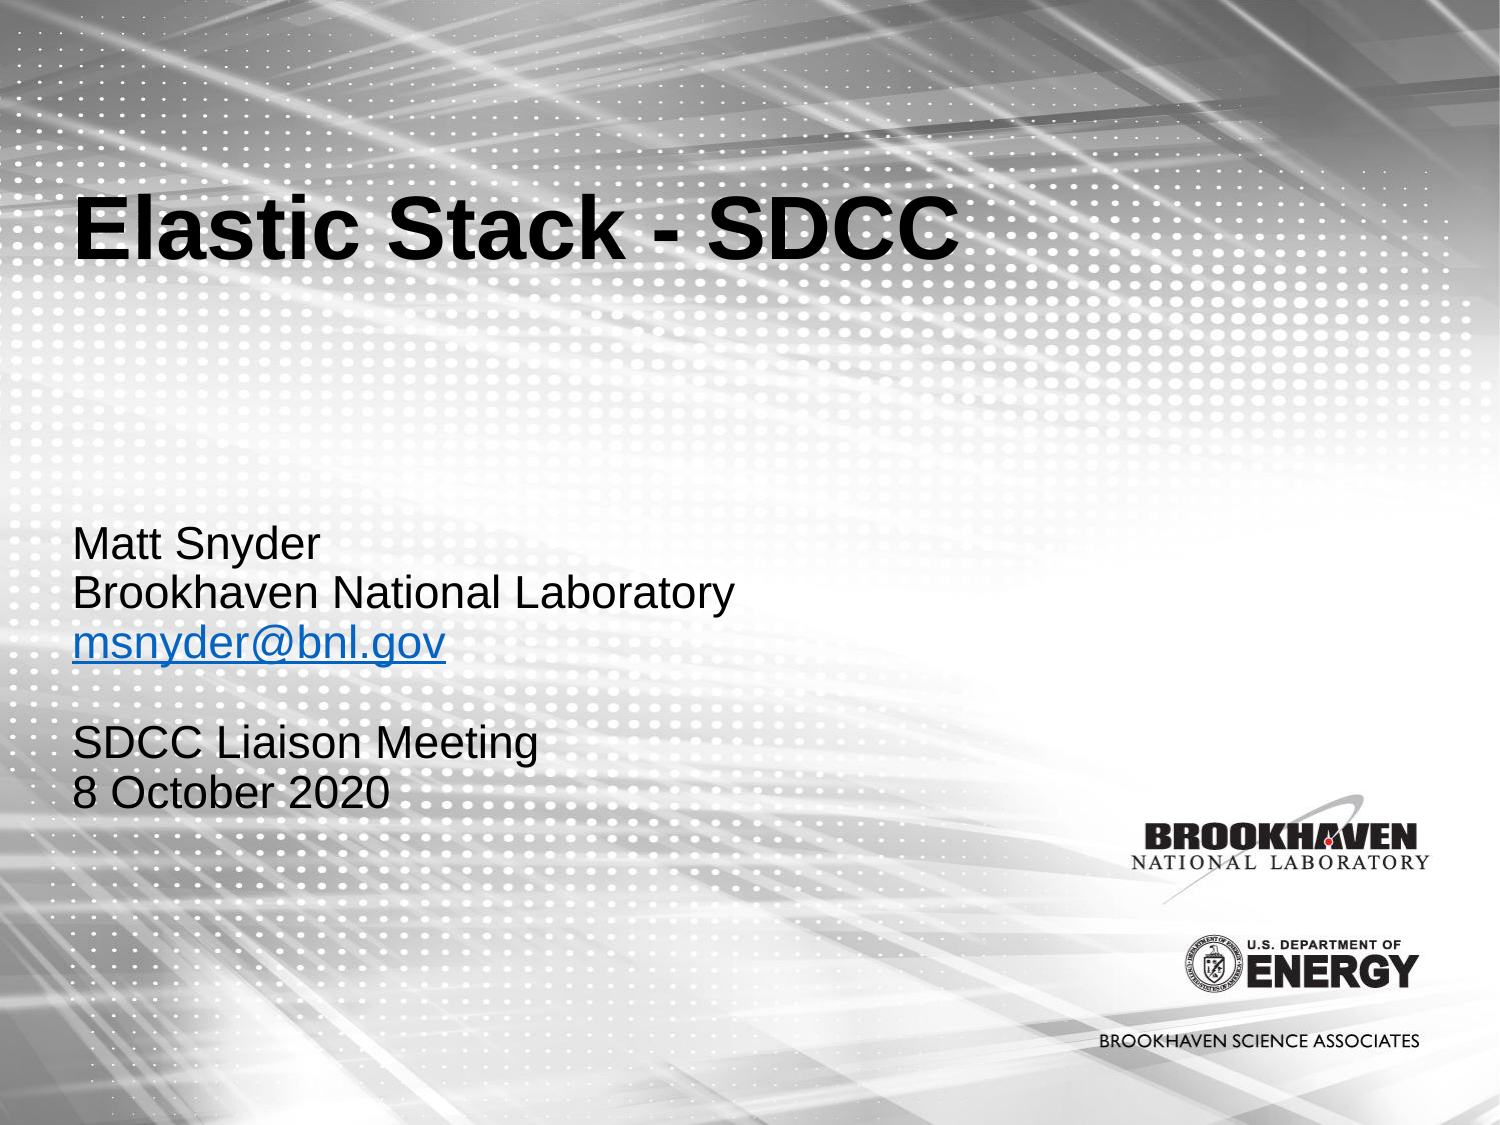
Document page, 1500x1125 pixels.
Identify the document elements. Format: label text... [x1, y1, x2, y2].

subtitle Matt Snyder Brookhaven National Laboratory msnyder@bnl.gov SDCC Liaison Meeting 8 October 2020 [57, 511, 1425, 830]
title Elastic Stack - SDCC [57, 85, 1425, 286]
picture [0, 0, 1500, 1125]
